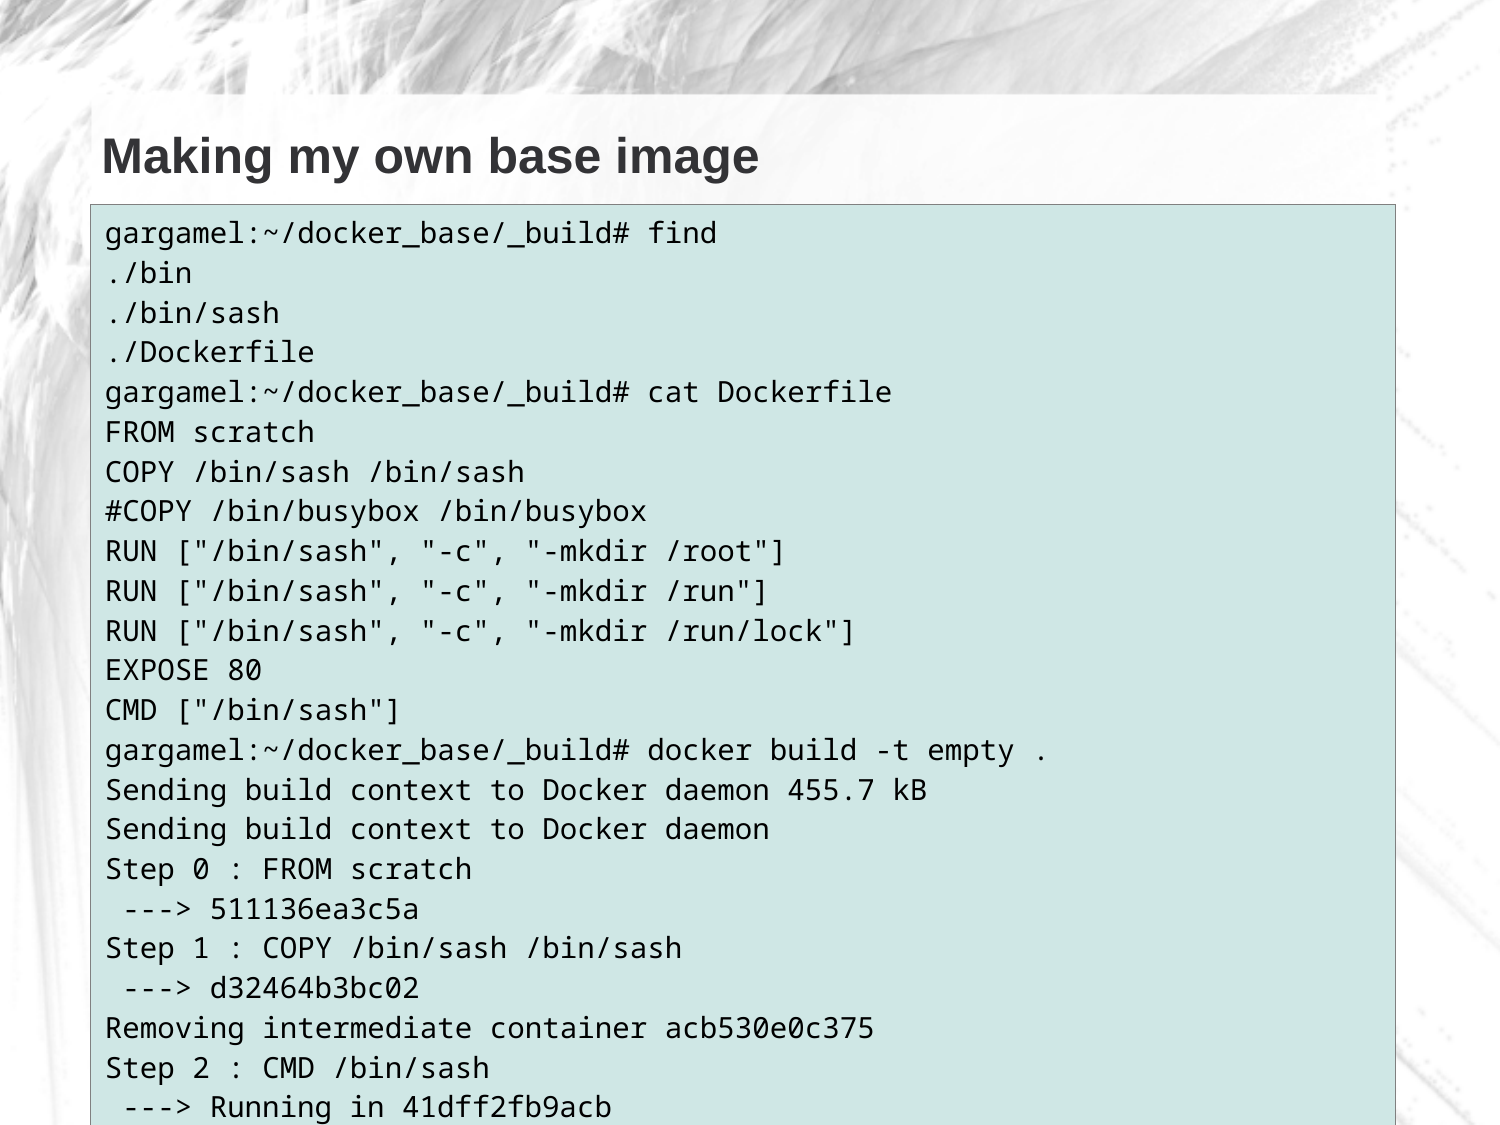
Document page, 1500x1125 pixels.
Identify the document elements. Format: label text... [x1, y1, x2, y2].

picture [0, 0, 1500, 1125]
title Making my own base image [61, 108, 1412, 205]
text_box gargamel:~/docker_base/_build# find ./bin ./bin/sash ./Dockerfile gargamel:~/docker_base/_build# cat Dockerfile FROM scratch COPY /bin/sash /bin/sash #COPY /bin/busybox /bin/busybox RUN ["/bin/sash", "-c", "-mkdir /root"] RUN ["/bin/sash", "-c", "-mkdir /run"] RUN ["/bin/sash", "-c", "-mkdir /run/lock"] EXPOSE 80 CMD ["/bin/sash"] gargamel:~/docker_base/_build# docker build -t empty . Sending build context to Docker daemon 455.7 kB Sending build context to Docker daemon Step 0 : FROM scratch ---> 511136ea3c5a Step 1 : COPY /bin/sash /bin/sash ---> d32464b3bc02 Removing intermediate container acb530e0c375 Step 2 : CMD /bin/sash ---> Running in 41dff2fb9acb ---> 3ee781c323da Removing intermediate container 41dff2fb9acb Successfully built 3ee781c323da [90, 204, 1396, 1105]
